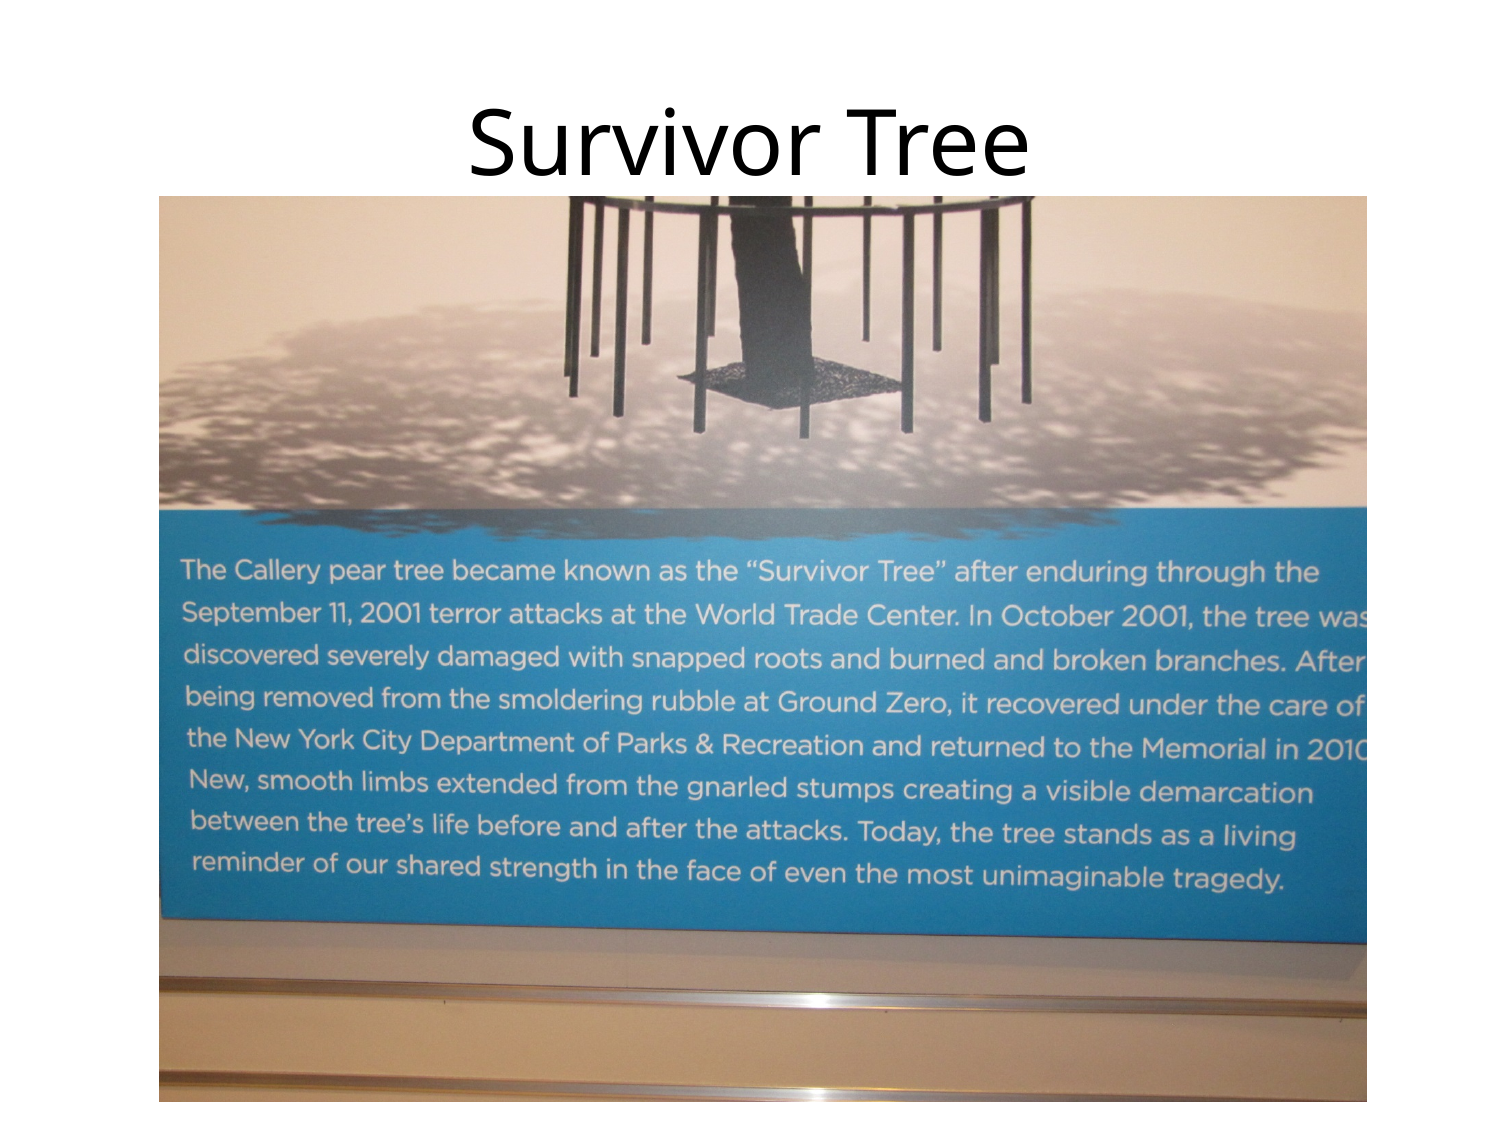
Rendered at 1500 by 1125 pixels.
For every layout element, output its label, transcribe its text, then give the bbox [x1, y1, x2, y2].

title Survivor Tree [75, 45, 1426, 233]
picture [159, 196, 1367, 1102]
